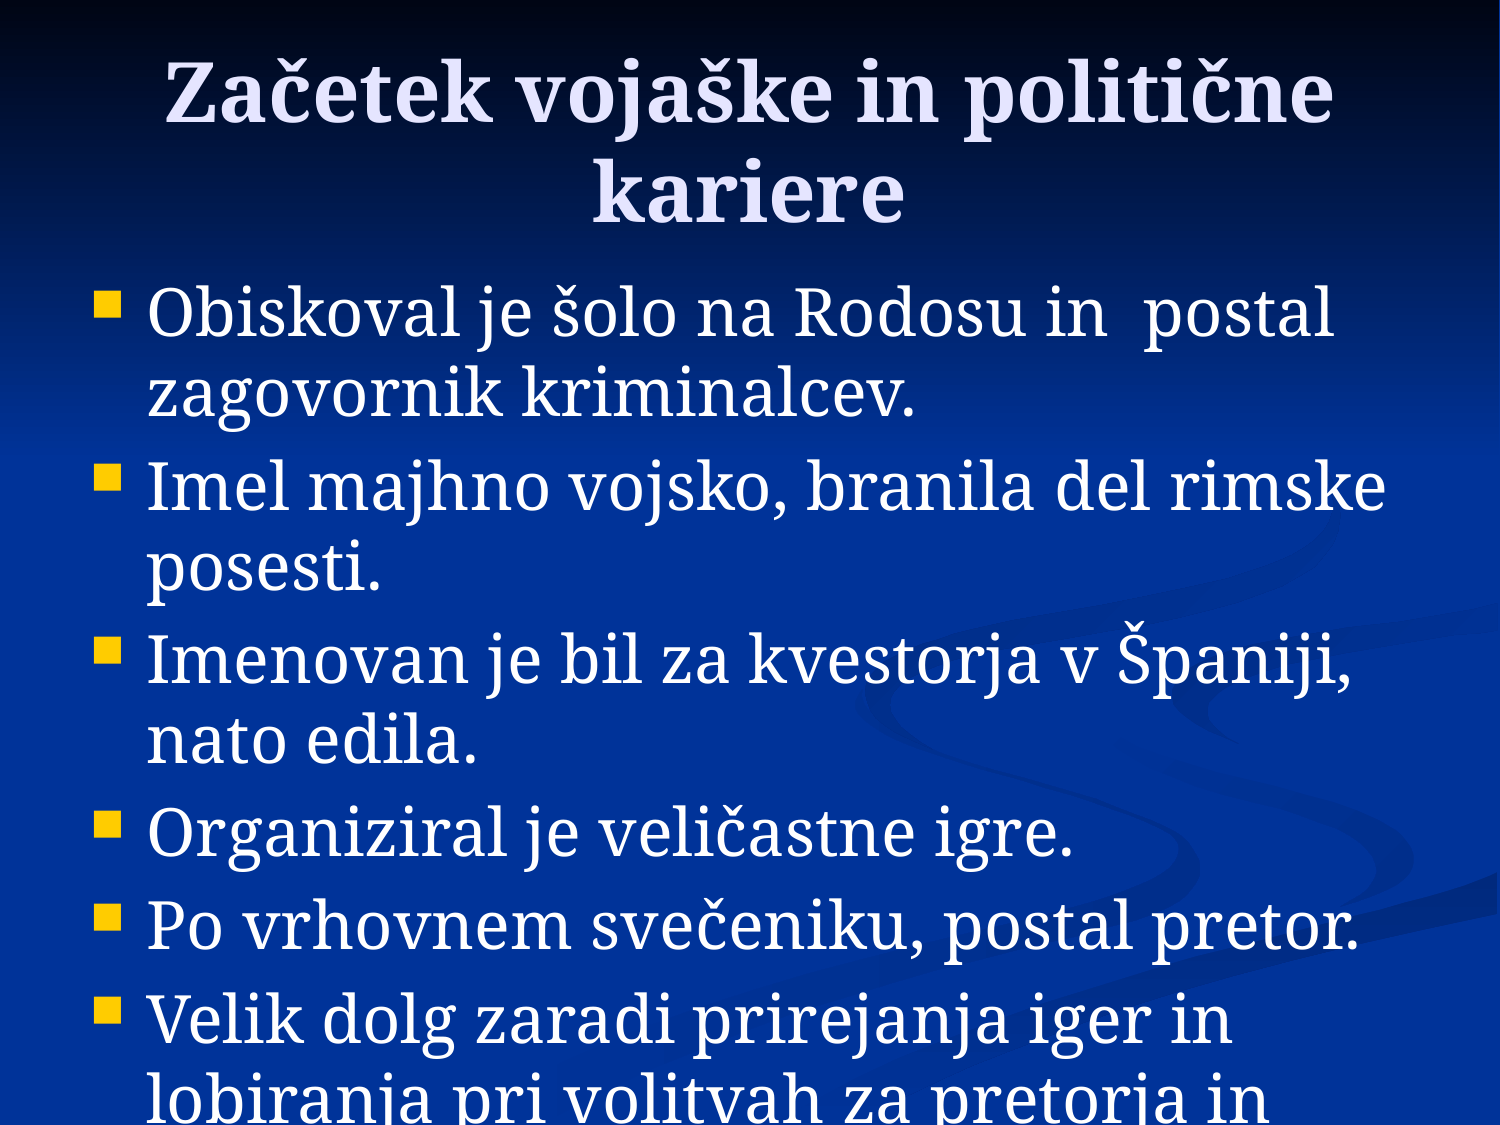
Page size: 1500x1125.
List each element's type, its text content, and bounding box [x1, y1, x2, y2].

list Obiskoval je šolo na Rodosu in postal zagovornik kriminalcev. Imel majhno vojsko, branila del rimske posesti. Imenovan je bil za kvestorja v Španiji, nato edila. Organiziral je veličastne igre. Po vrhovnem svečeniku, postal pretor. Velik dolg zaradi prirejanja iger in lobiranja pri volitvah za pretorja in vrhovnega svečenika. [75, 262, 1425, 1005]
title Začetek vojaške in politične kariere [75, 45, 1425, 233]
